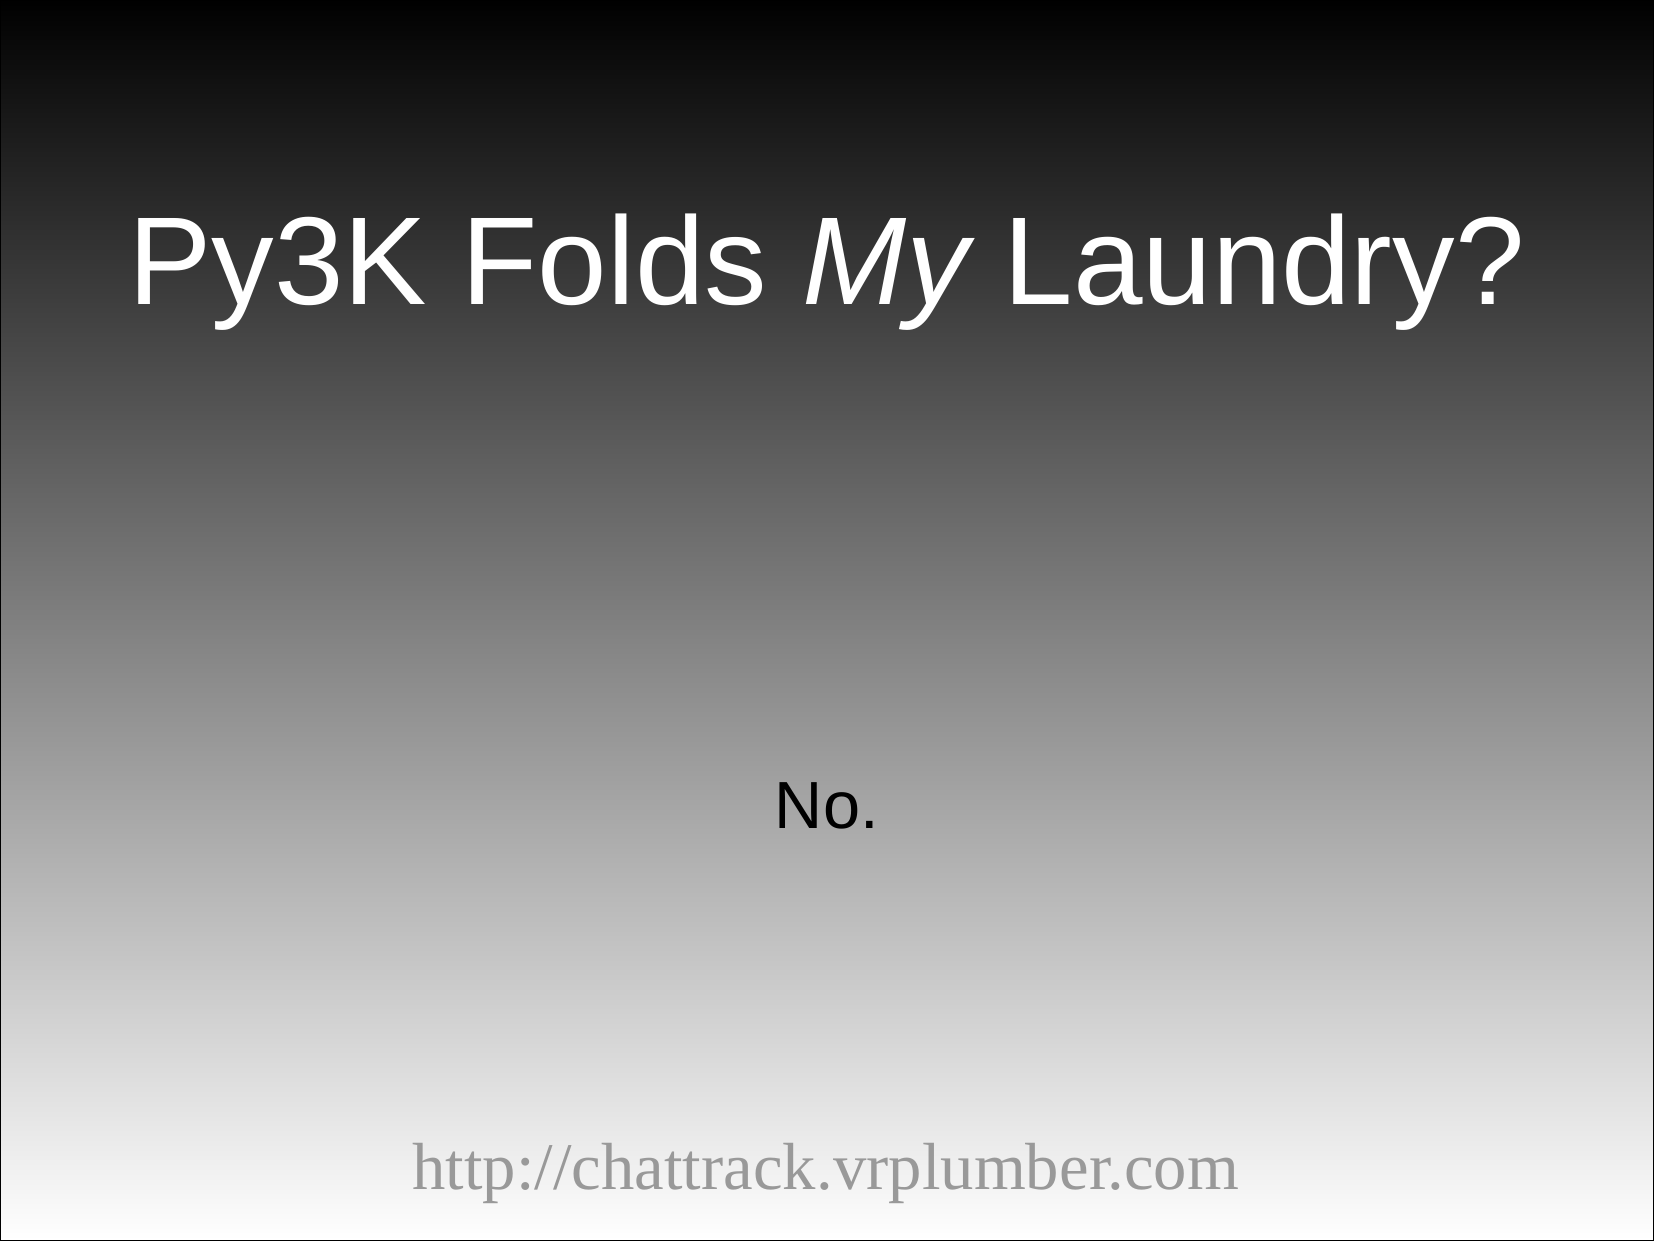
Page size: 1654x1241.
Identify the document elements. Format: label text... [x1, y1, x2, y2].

subtitle No. [29, 395, 1625, 1215]
title Py3K Folds My Laundry? [0, 49, 1654, 473]
